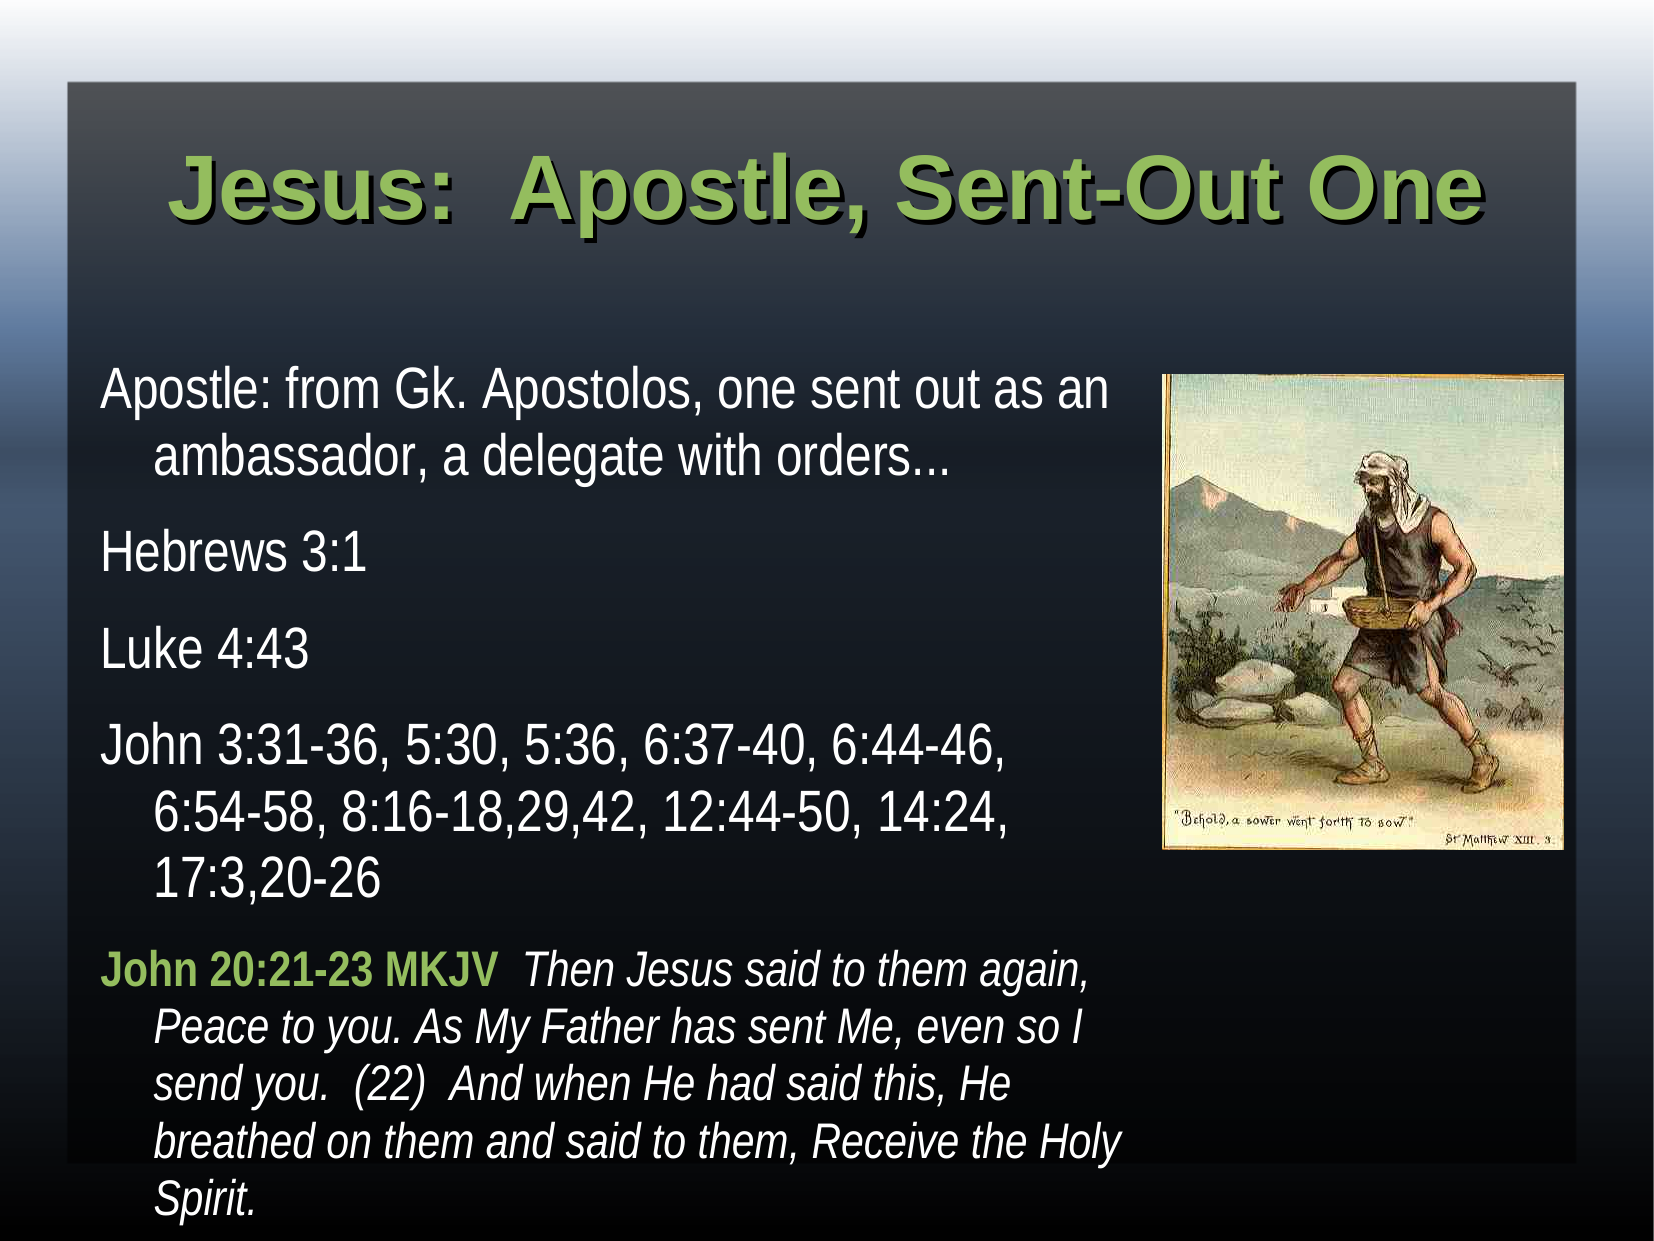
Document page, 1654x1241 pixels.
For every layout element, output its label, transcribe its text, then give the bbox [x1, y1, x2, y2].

picture [0, 0, 1654, 1241]
list Apostle: from Gk. Apostolos, one sent out as an ambassador, a delegate with orders... Hebrews 3:1 Luke 4:43 John 3:31-36, 5:30, 5:36, 6:37-40, 6:44-46, 6:54-58, 8:16-18,29,42, 12:44-50, 14:24, 17:3,20-26 John 20:21-23 MKJV Then Jesus said to them again, Peace to you. As My Father has sent Me, even so I send you. (22) And when He had said this, He breathed on them and said to them, Receive the Holy Spirit. [82, 354, 1126, 1218]
title Jesus: Apostle, Sent-Out One [82, 84, 1571, 292]
